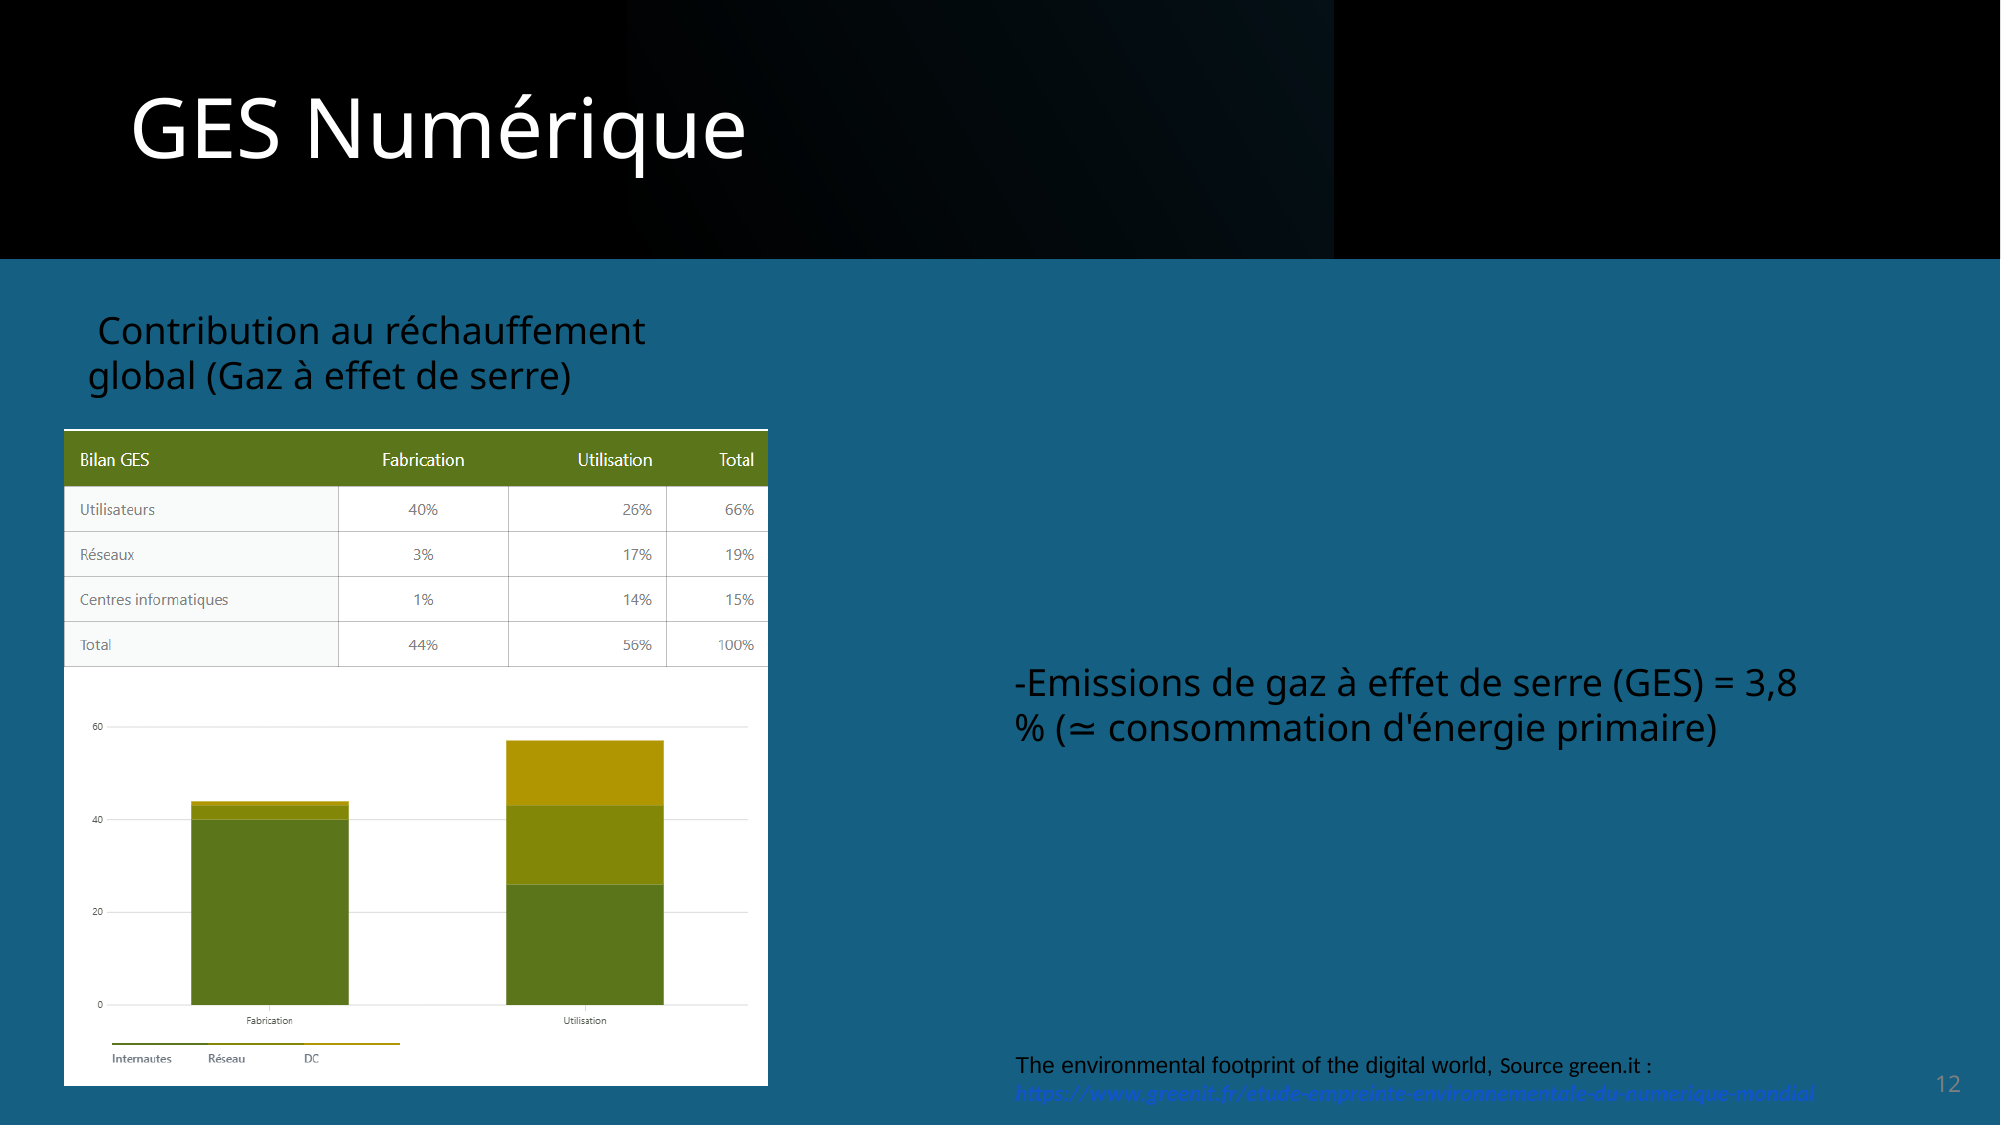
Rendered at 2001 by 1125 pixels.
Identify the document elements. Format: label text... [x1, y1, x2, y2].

text_box -Emissions de gaz à effet de serre (GES) = 3,8 % (≃ consommation d'énergie primaire) [999, 561, 1829, 849]
title GES Numérique [114, 57, 1279, 206]
text_box The environmental footprint of the digital world, Source green.it : https://www.greenit.fr/etude-empreinte-environnementale-du-numerique-mondial [1000, 1043, 2000, 1125]
picture [64, 429, 768, 1086]
text_box [0, 0, 2000, 1125]
text_box Contribution au réchauffement global (Gaz à effet de serre) [72, 299, 766, 406]
